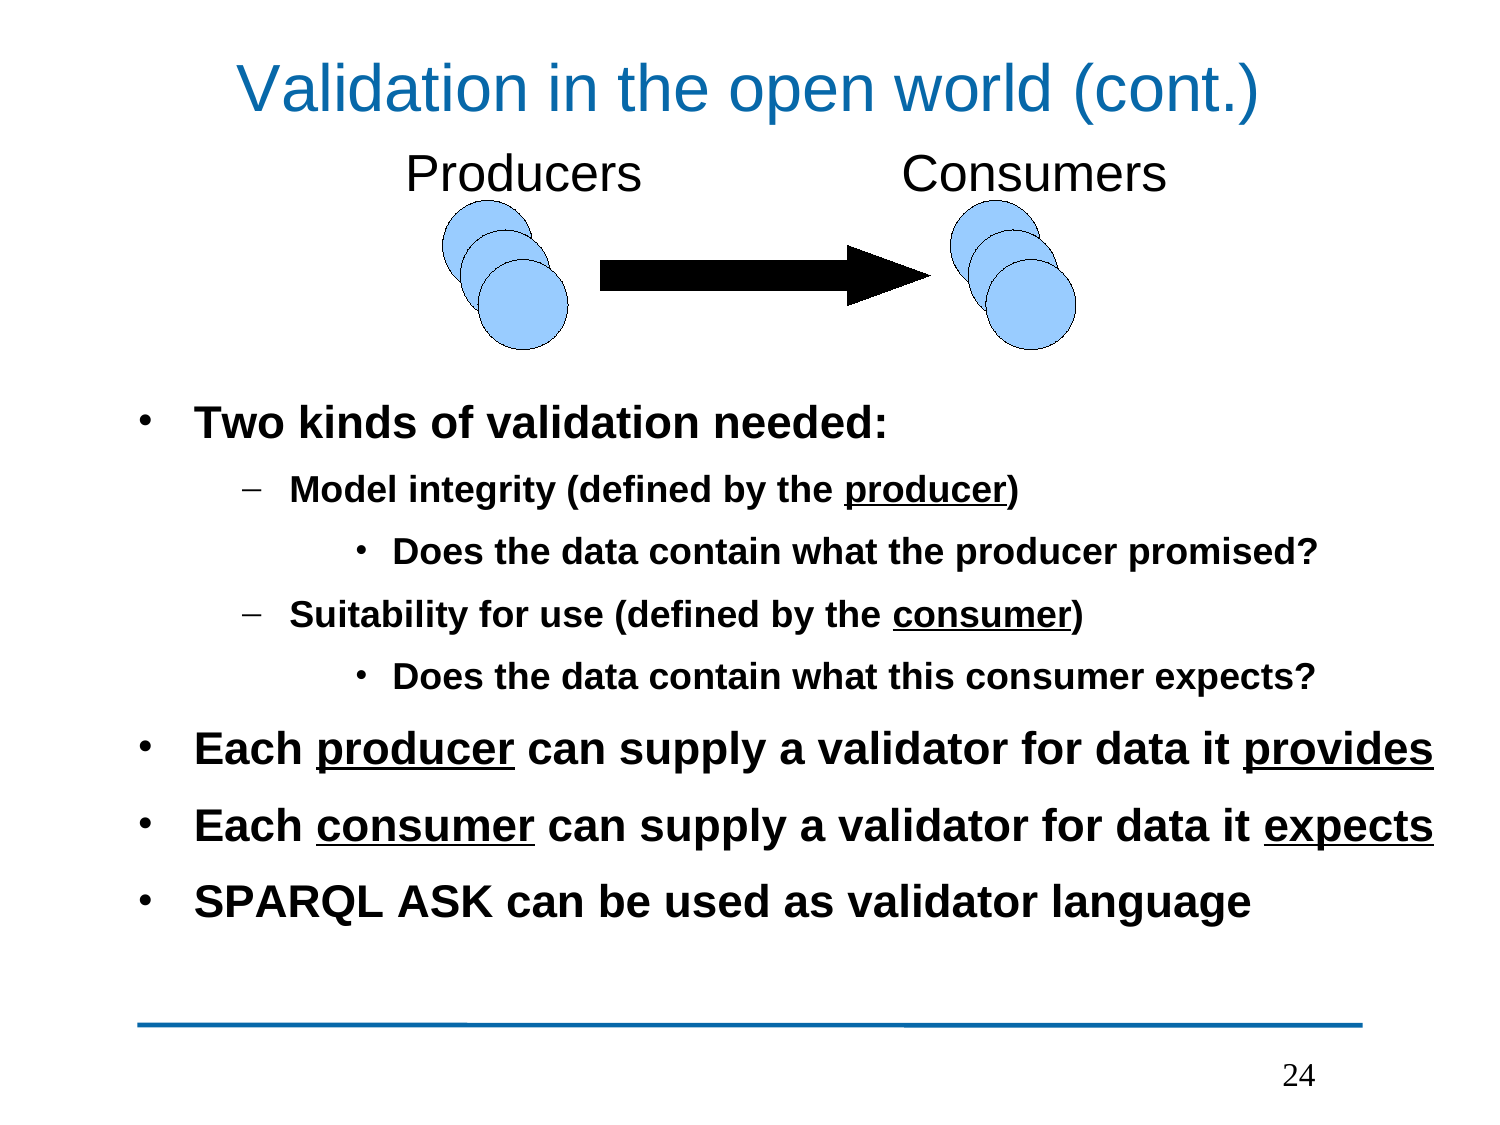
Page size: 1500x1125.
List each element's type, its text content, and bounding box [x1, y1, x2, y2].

list Two kinds of validation needed: Model integrity (defined by the producer) Does the data contain what the producer promised? Suitability for use (defined by the consumer) Does the data contain what this consumer expects? Each producer can supply a validator for data it provides Each consumer can supply a validator for data it expects SPARQL ASK can be used as validator language [115, 375, 1500, 1005]
text_box Producers [390, 131, 658, 210]
text_box Consumers [886, 131, 1183, 210]
text_box [950, 210, 1076, 350]
text_box [600, 245, 931, 306]
text_box [442, 210, 569, 350]
title Validation in the open world (cont.) [0, 0, 1500, 156]
